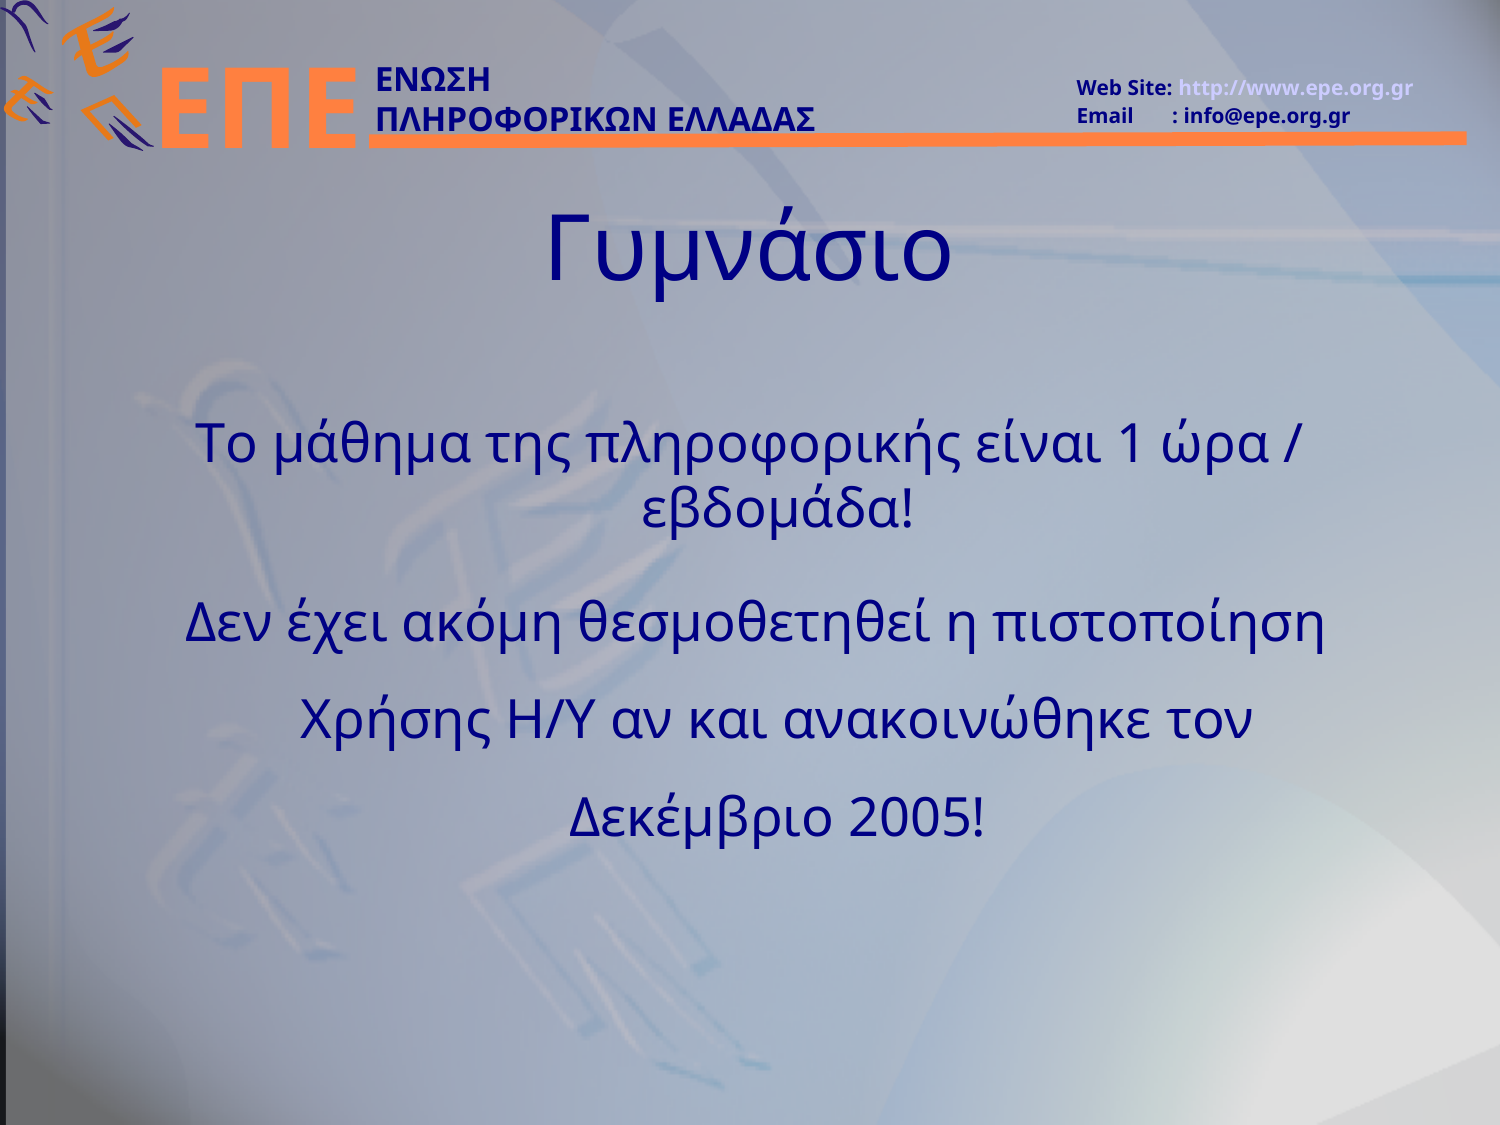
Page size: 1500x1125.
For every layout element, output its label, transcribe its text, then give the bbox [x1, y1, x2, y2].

title Γυμνάσιο [112, 71, 1388, 337]
subtitle Το μάθημα της πληροφορικής είναι 1 ώρα / εβδομάδα! Δεν έχει ακόμη θεσμοθετηθεί η πιστοποίηση Χρήσης Η/Υ αν και ανακοινώθηκε τον Δεκέμβριο 2005! [112, 337, 1388, 1033]
